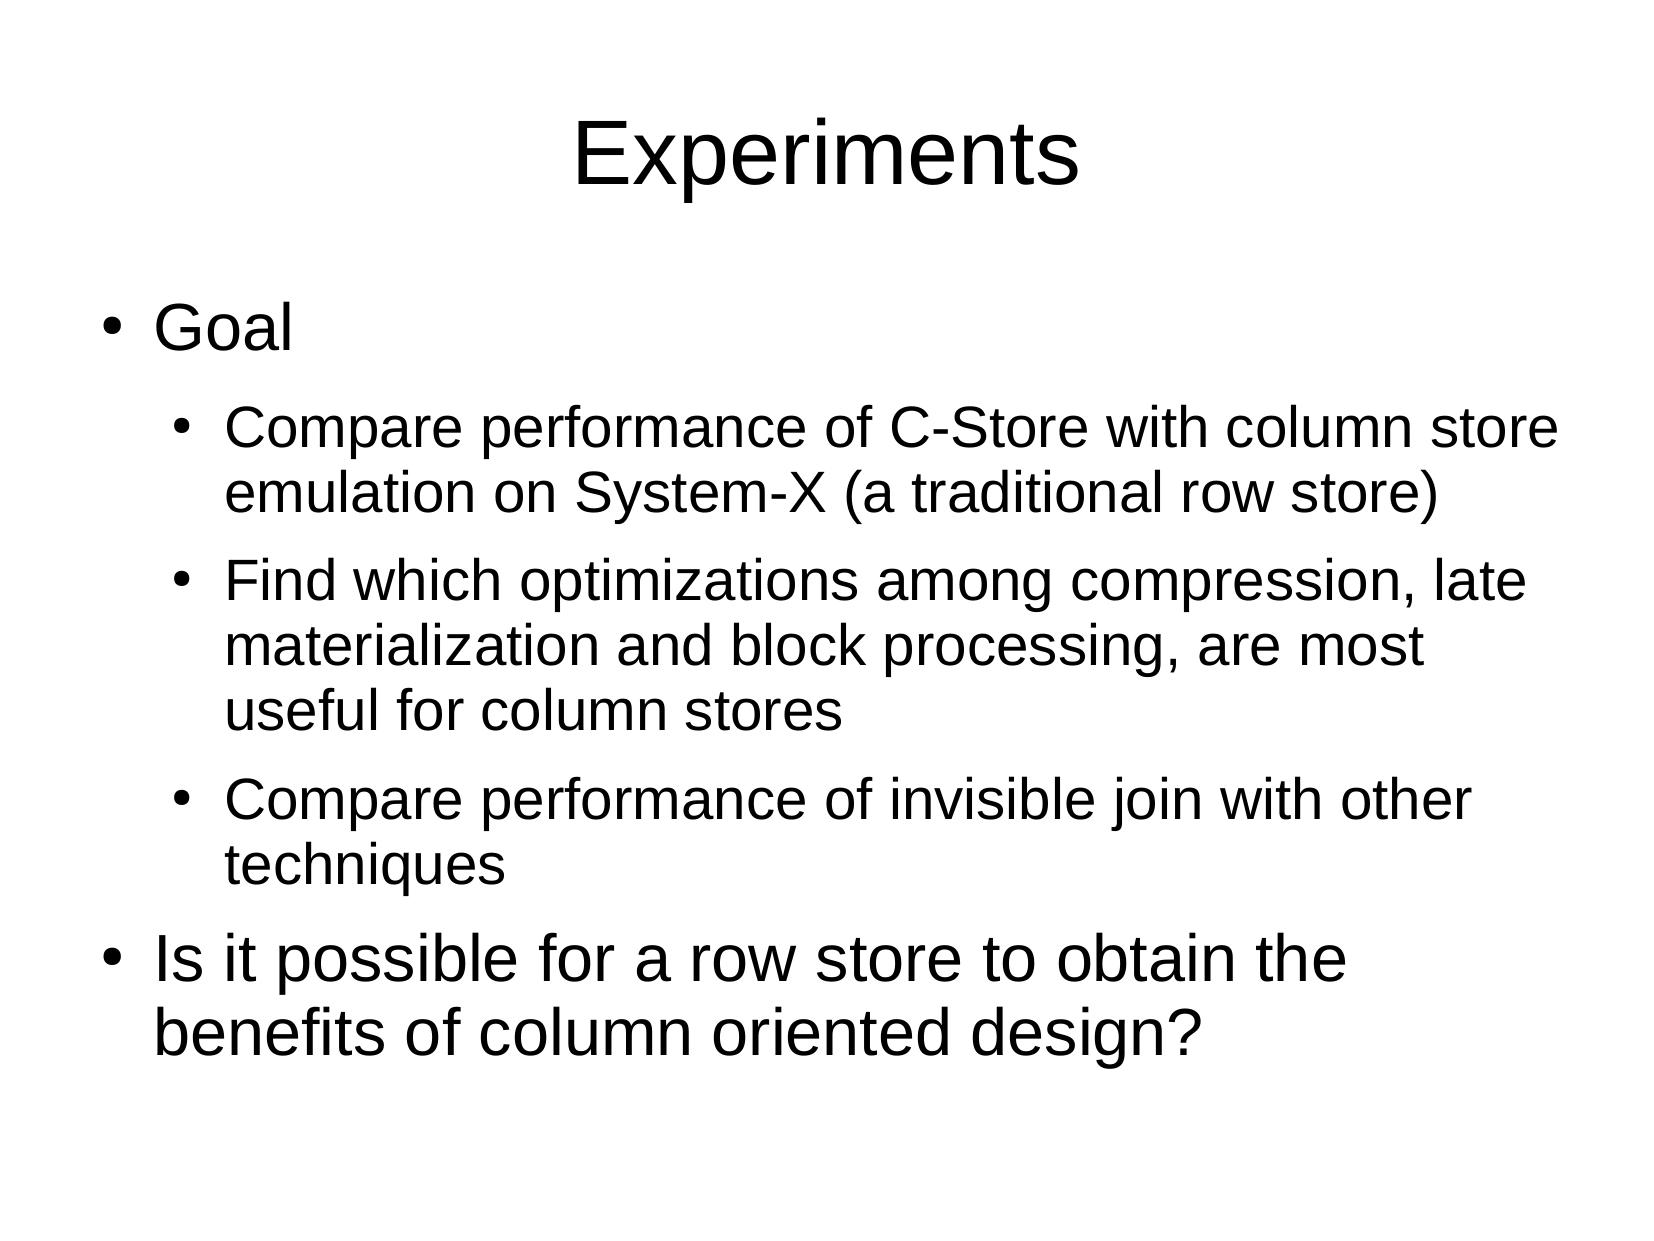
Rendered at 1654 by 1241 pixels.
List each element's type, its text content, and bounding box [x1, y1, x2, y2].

list Goal Compare performance of C-Store with column store emulation on System-X (a traditional row store) Find which optimizations among compression, late materialization and block processing, are most useful for column stores Compare performance of invisible join with other techniques Is it possible for a row store to obtain the benefits of column oriented design? [82, 290, 1571, 1109]
title Experiments [82, 56, 1571, 250]
